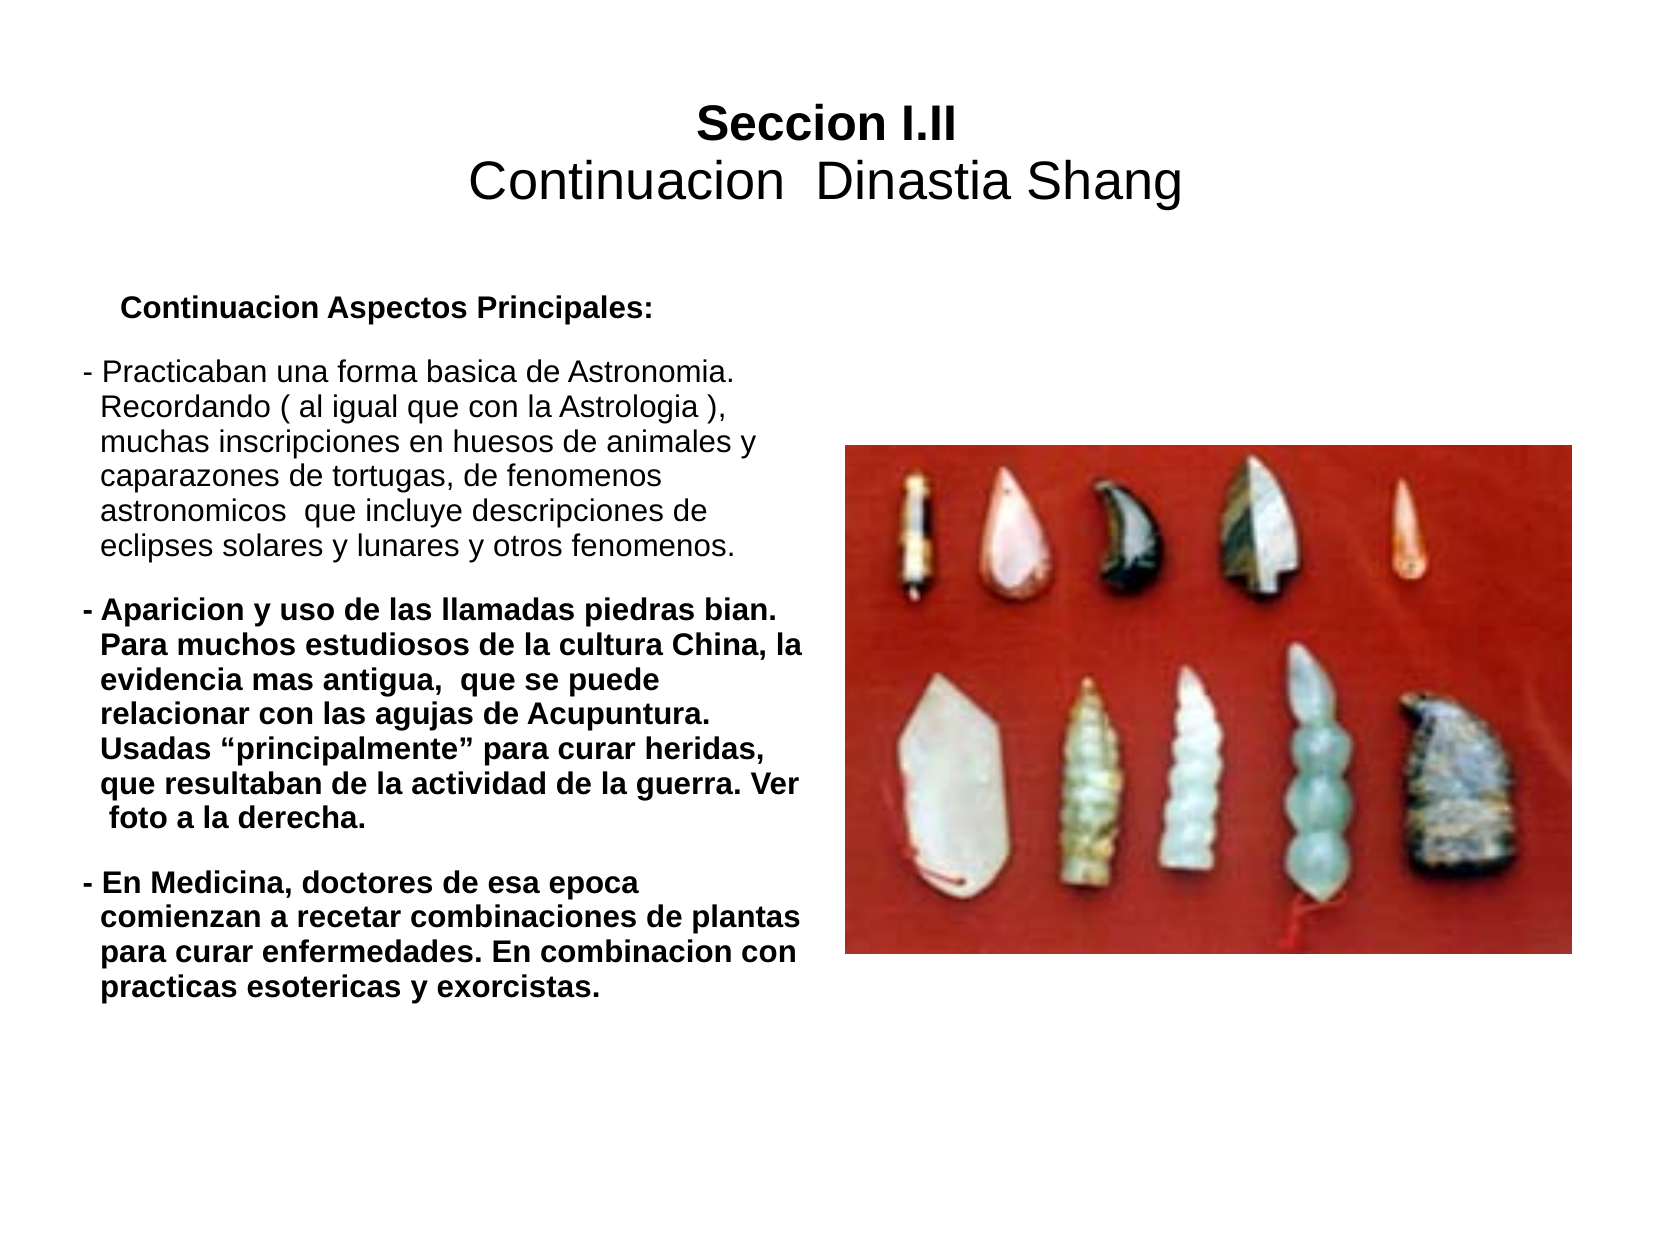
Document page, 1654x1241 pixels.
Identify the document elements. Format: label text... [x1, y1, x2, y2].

list Continuacion Aspectos Principales: - Practicaban una forma basica de Astronomia. Recordando ( al igual que con la Astrologia ), muchas inscripciones en huesos de animales y caparazones de tortugas, de fenomenos astronomicos que incluye descripciones de eclipses solares y lunares y otros fenomenos. - Aparicion y uso de las llamadas piedras bian. Para muchos estudiosos de la cultura China, la evidencia mas antigua, que se puede relacionar con las agujas de Acupuntura. Usadas “principalmente” para curar heridas, que resultaban de la actividad de la guerra. Ver foto a la derecha. - En Medicina, doctores de esa epoca comienzan a recetar combinaciones de plantas para curar enfermedades. En combinacion con practicas esotericas y exorcistas. [82, 290, 809, 1241]
title Seccion I.II Continuacion Dinastia Shang [82, 56, 1571, 250]
picture [845, 445, 1572, 954]
